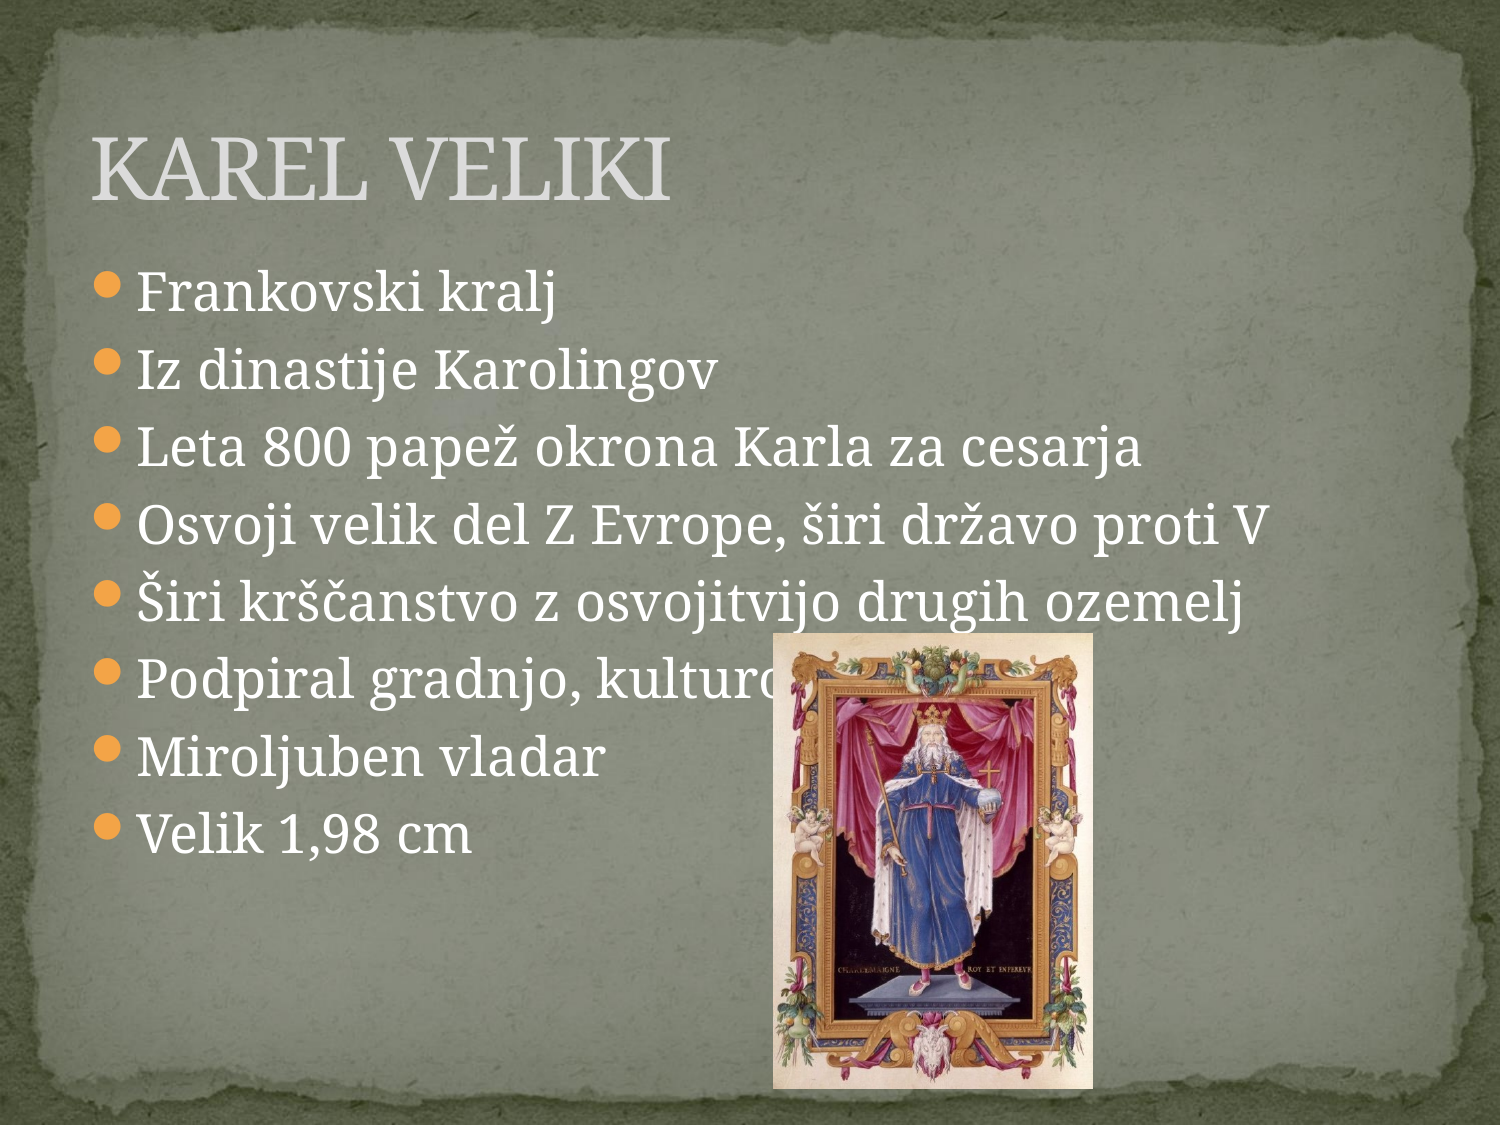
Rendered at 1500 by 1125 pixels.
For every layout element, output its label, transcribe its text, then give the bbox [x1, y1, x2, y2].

list Frankovski kralj Iz dinastije Karolingov Leta 800 papež okrona Karla za cesarja Osvoji velik del Z Evrope, širi državo proti V Širi krščanstvo z osvojitvijo drugih ozemelj Podpiral gradnjo, kulturo Miroljuben vladar Velik 1,98 cm [75, 249, 1425, 1000]
title KAREL VELIKI [75, 24, 1425, 225]
picture [0, 0, 1500, 1125]
